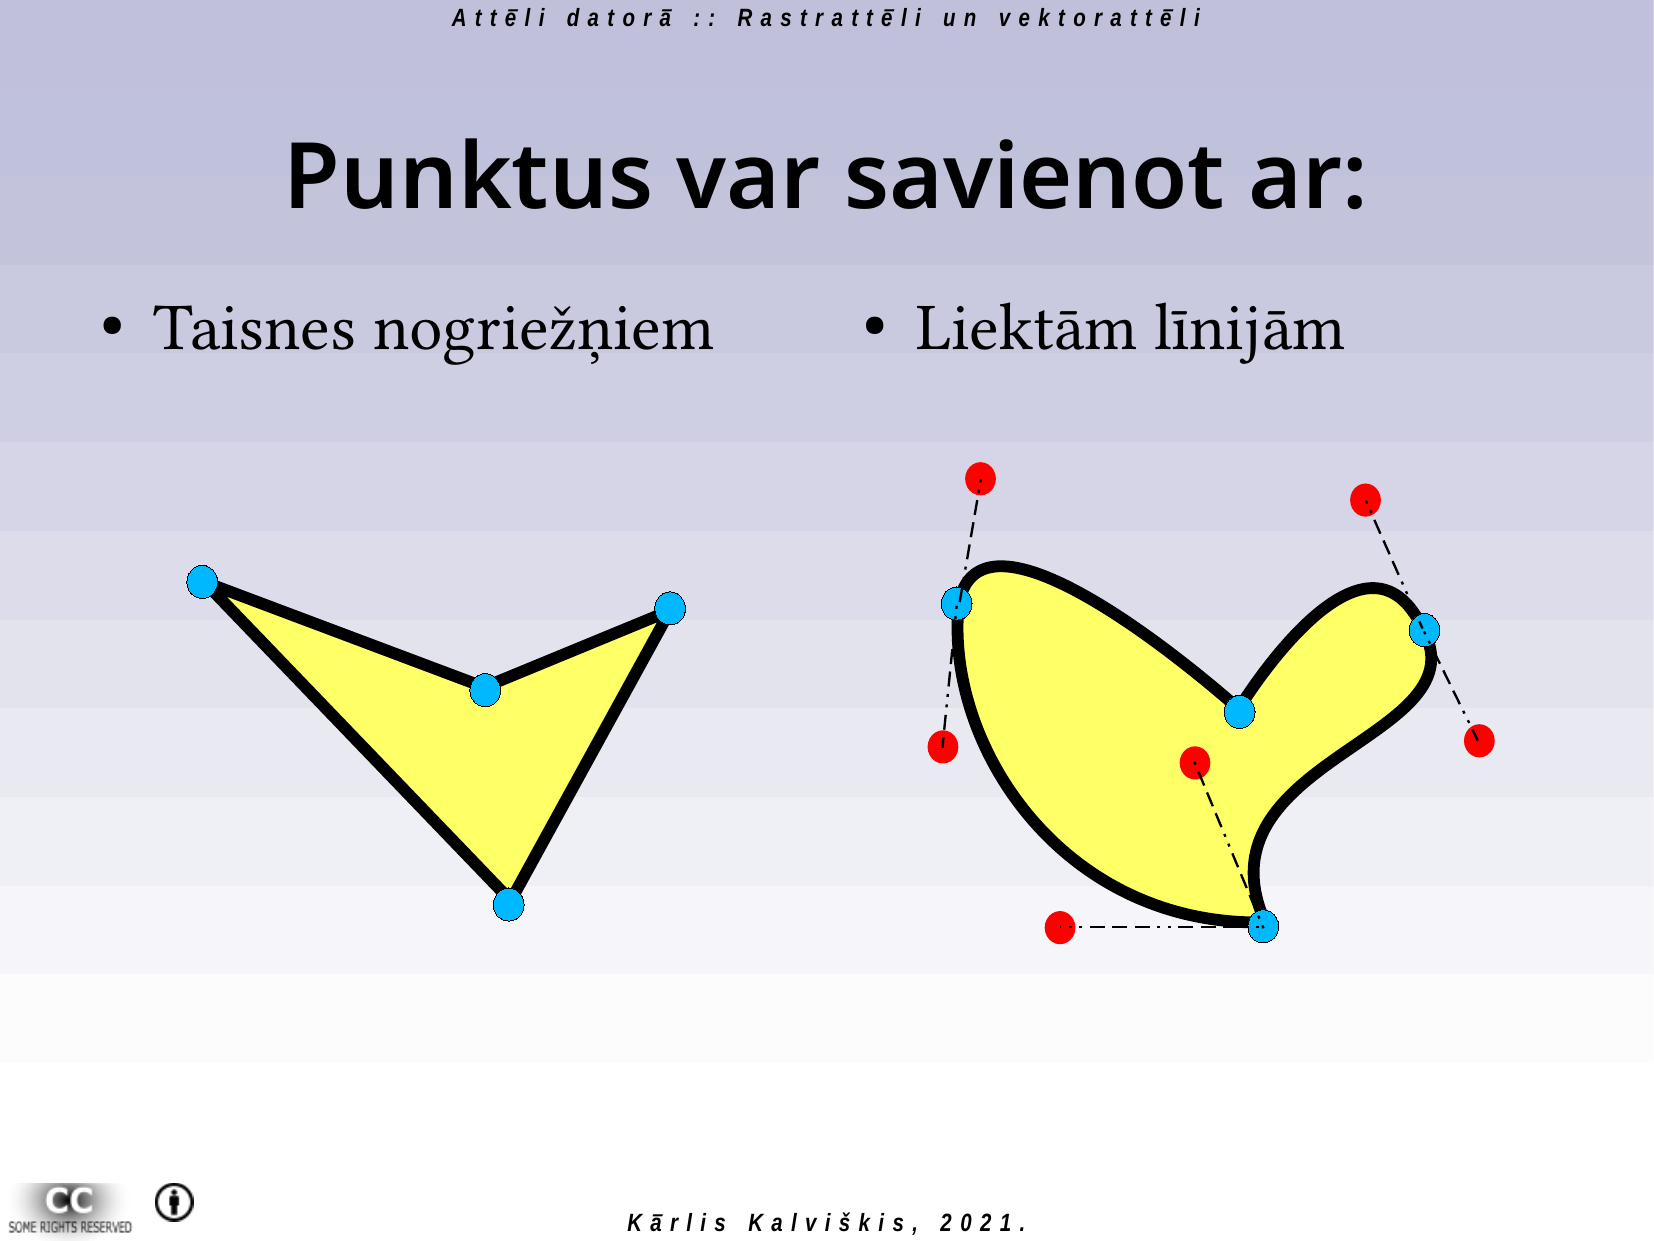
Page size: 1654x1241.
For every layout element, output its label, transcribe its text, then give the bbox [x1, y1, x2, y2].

list Taisnes nogriežņiem [82, 289, 809, 1113]
picture [0, 0, 1654, 1241]
list Liektām līnijām [845, 289, 1572, 1113]
title Punktus var savienot ar: [29, 49, 1625, 296]
